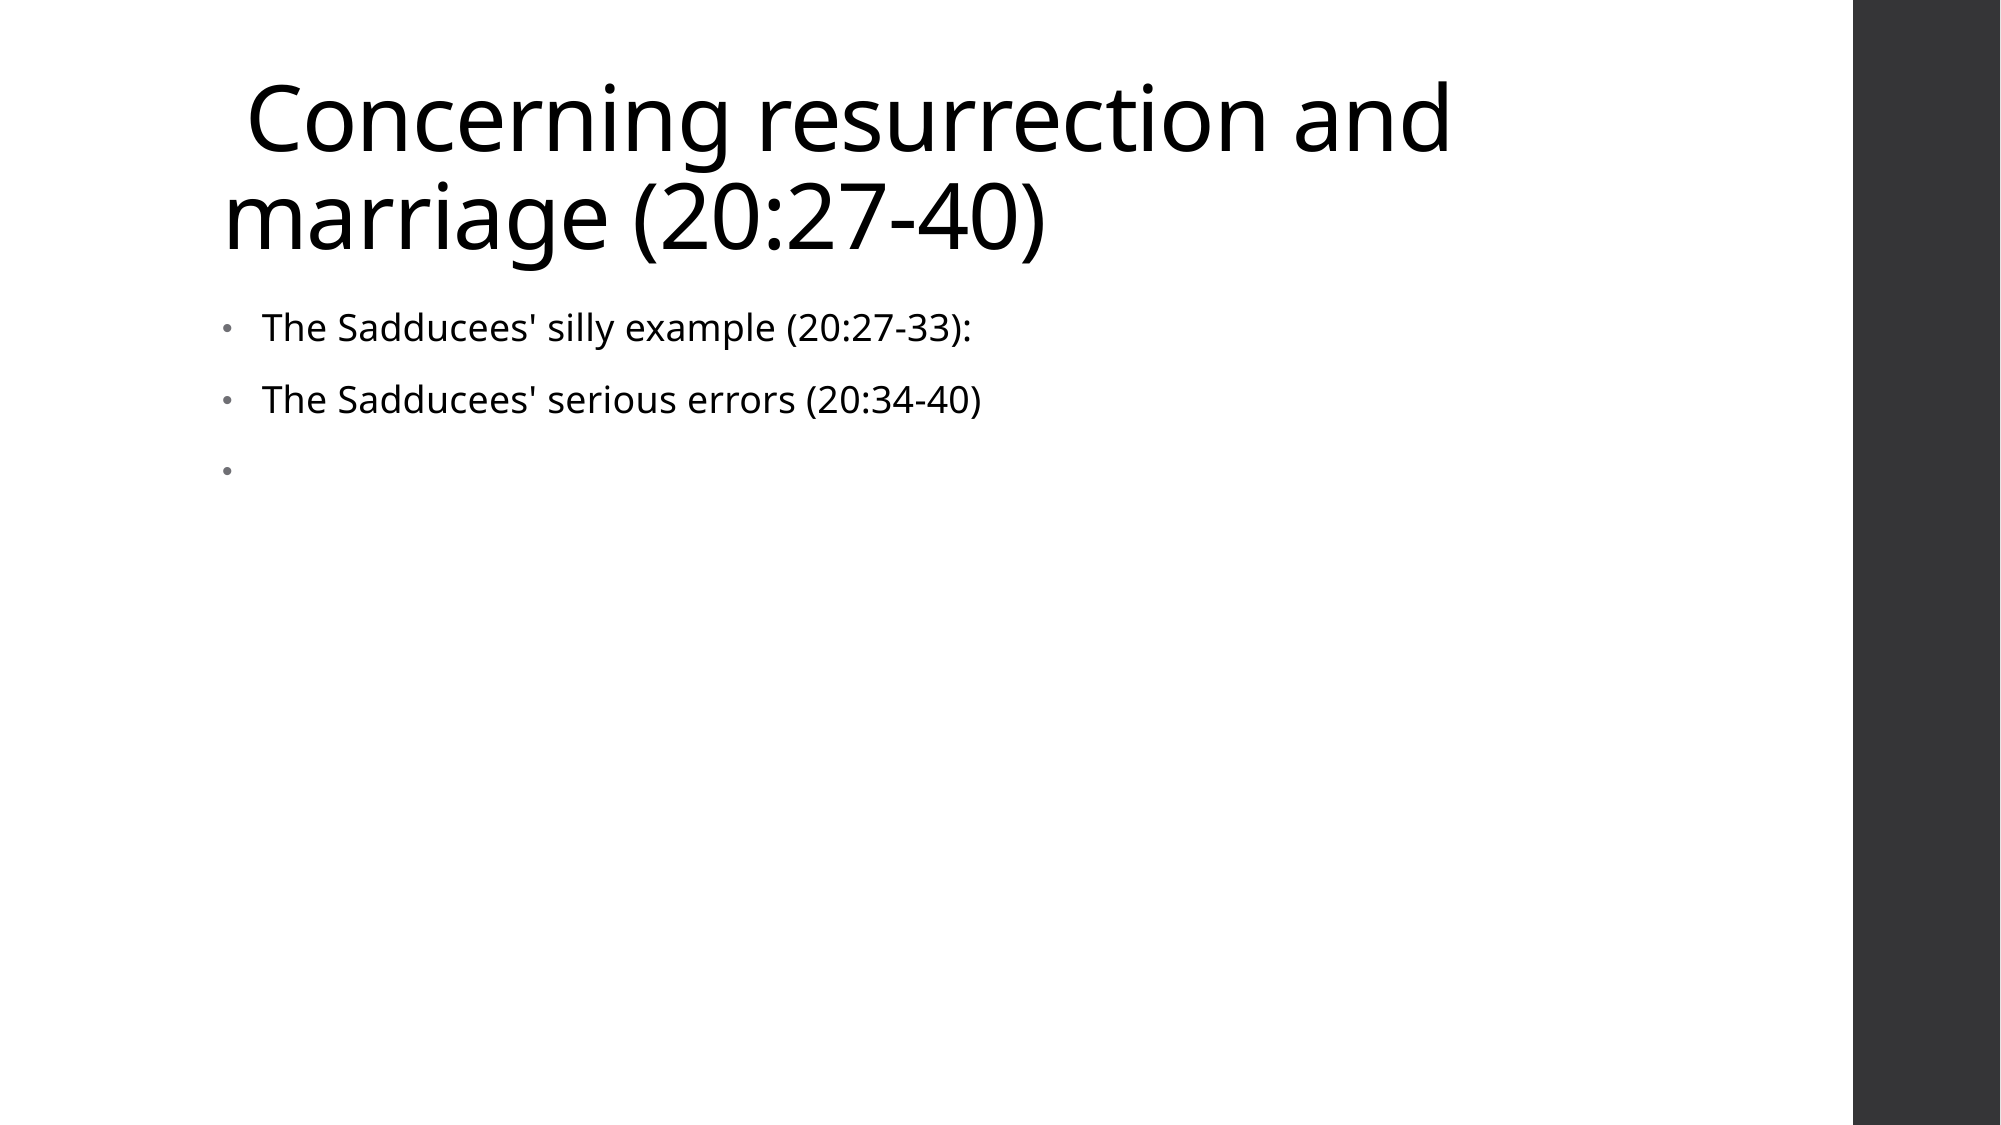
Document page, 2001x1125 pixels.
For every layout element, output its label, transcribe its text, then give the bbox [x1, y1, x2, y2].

title Concerning resurrection and marriage (20:27-40) [206, 60, 1797, 278]
list The Sadducees' silly example (20:27-33): The Sadducees' serious errors (20:34-40) [206, 299, 1617, 1014]
